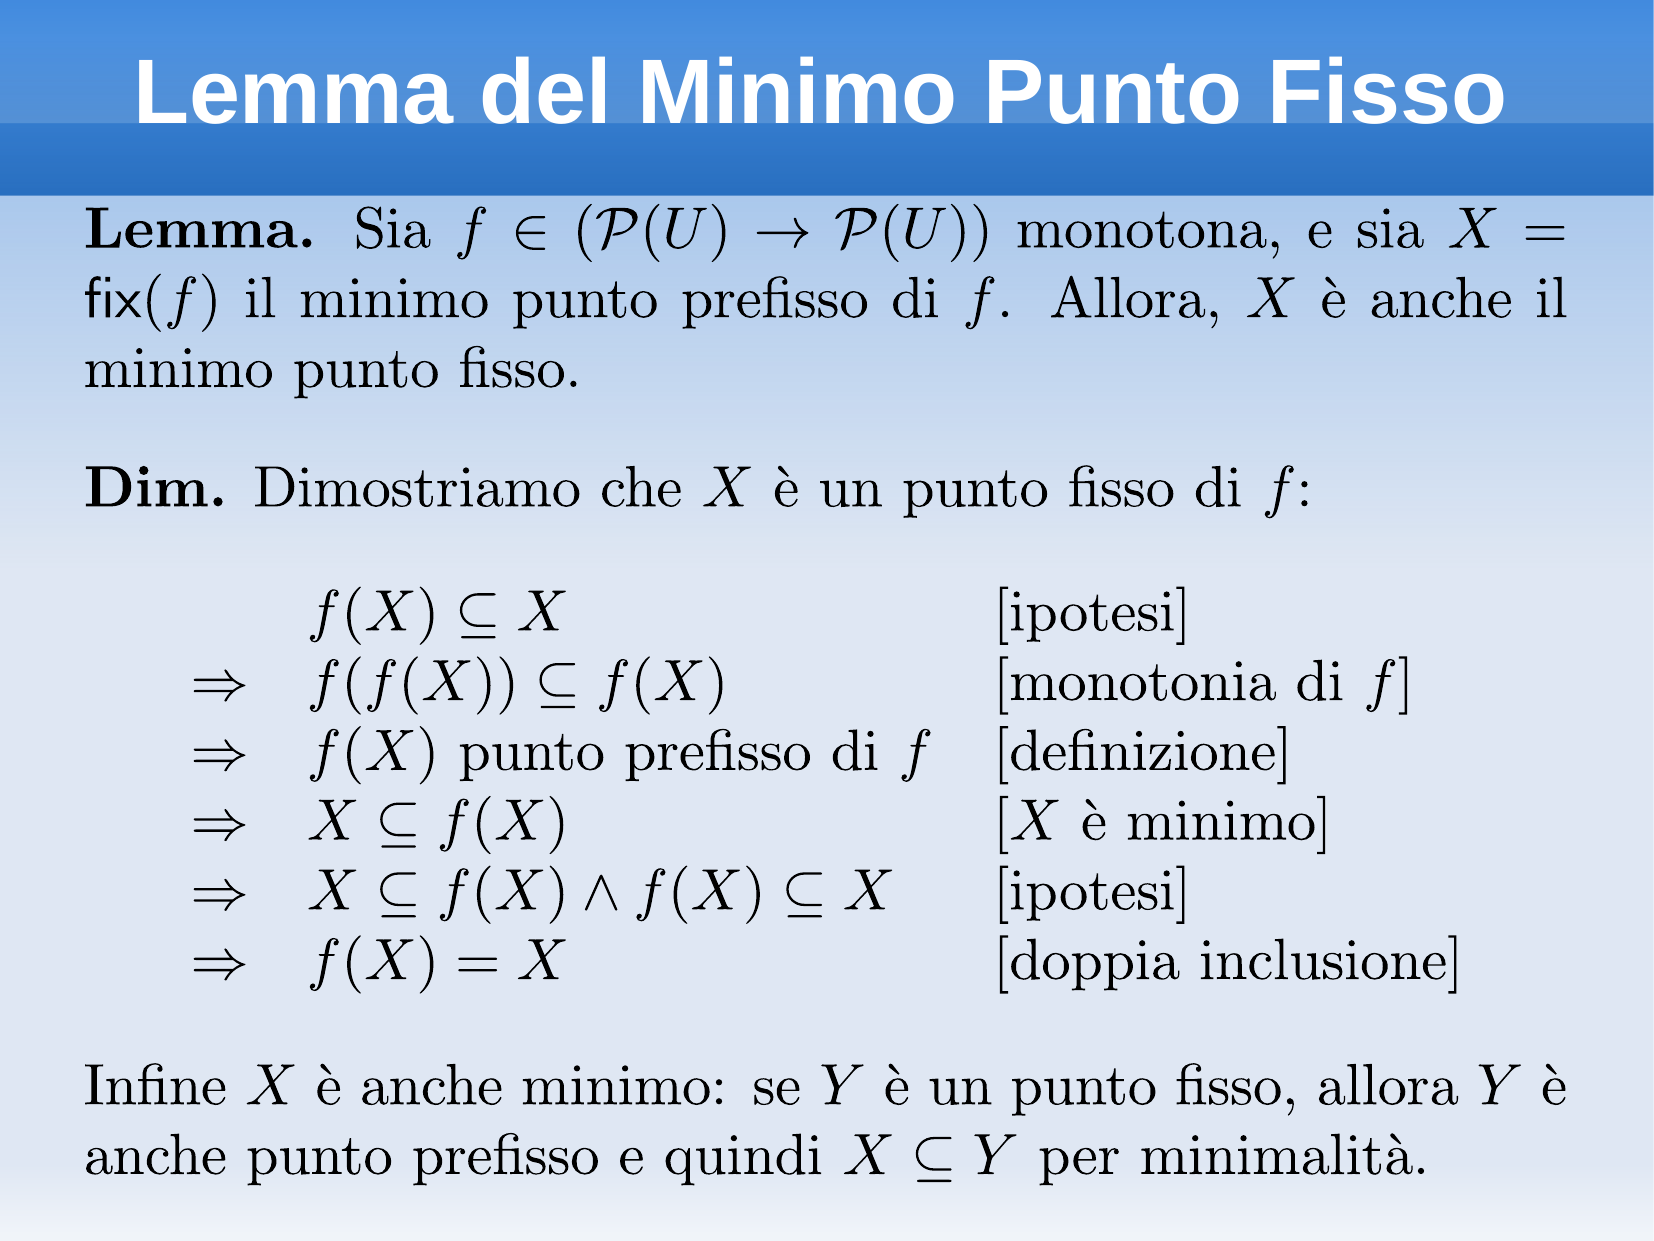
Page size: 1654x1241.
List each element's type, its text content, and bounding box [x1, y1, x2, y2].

picture [0, 0, 1654, 1241]
title Lemma del Minimo Punto Fisso [76, 0, 1565, 196]
text_box [83, 203, 1569, 1186]
